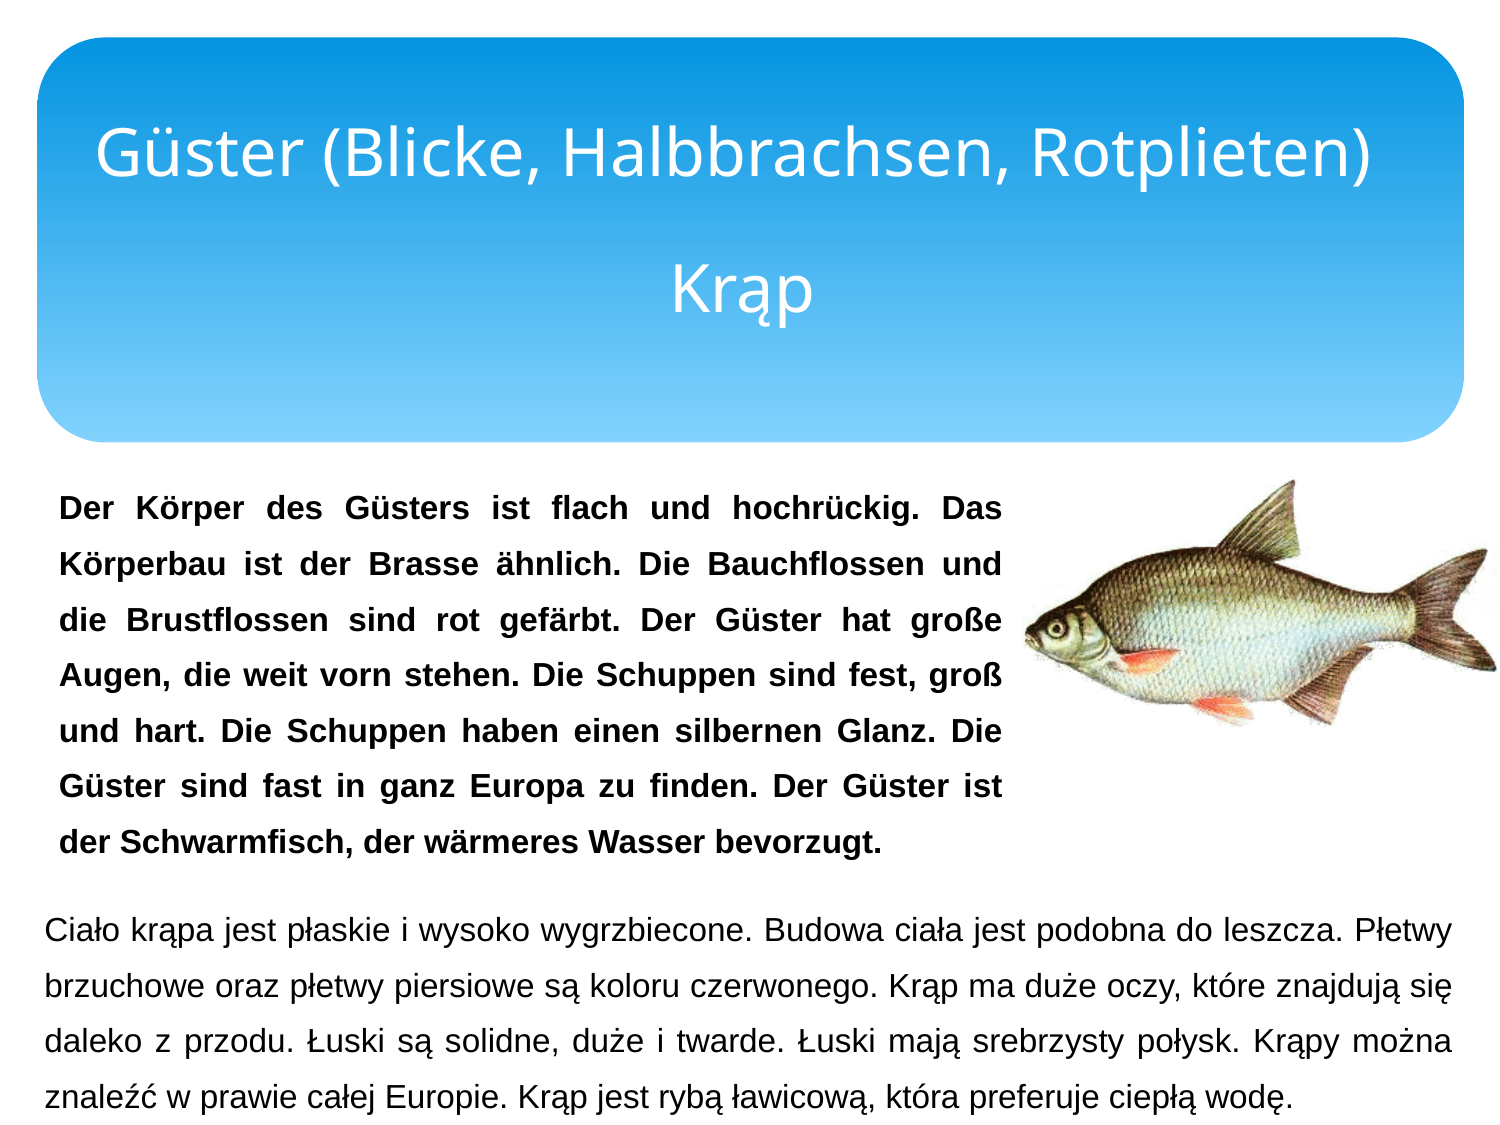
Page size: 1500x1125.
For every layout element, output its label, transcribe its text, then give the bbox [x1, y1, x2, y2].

title Güster (Blicke, Halbbrachsen, Rotplieten) Krąp [67, 98, 1418, 384]
picture [1010, 472, 1500, 739]
text_box Ciało krąpa jest płaskie i wysoko wygrzbiecone. Budowa ciała jest podobna do leszcza. Płetwy brzuchowe oraz płetwy piersiowe są koloru czerwonego. Krąp ma duże oczy, które znajdują się daleko z przodu. Łuski są solidne, duże i twarde. Łuski mają srebrzysty połysk. Krąpy można znaleźć w prawie całej Europie. Krąp jest rybą ławicową, która preferuje ciepłą wodę. [29, 885, 1477, 1125]
subtitle Der Körper des Güsters ist flach und hochrückig. Das Körperbau ist der Brasse ähnlich. Die Bauchflossen und die Brustflossen sind rot gefärbt. Der Güster hat große Augen, die weit vorn stehen. Die Schuppen sind fest, groß und hart. Die Schuppen haben einen silbernen Glanz. Die Güster sind fast in ganz Europa zu finden. Der Güster ist der Schwarmfisch, der wärmeres Wasser bevorzugt. [59, 473, 1004, 858]
